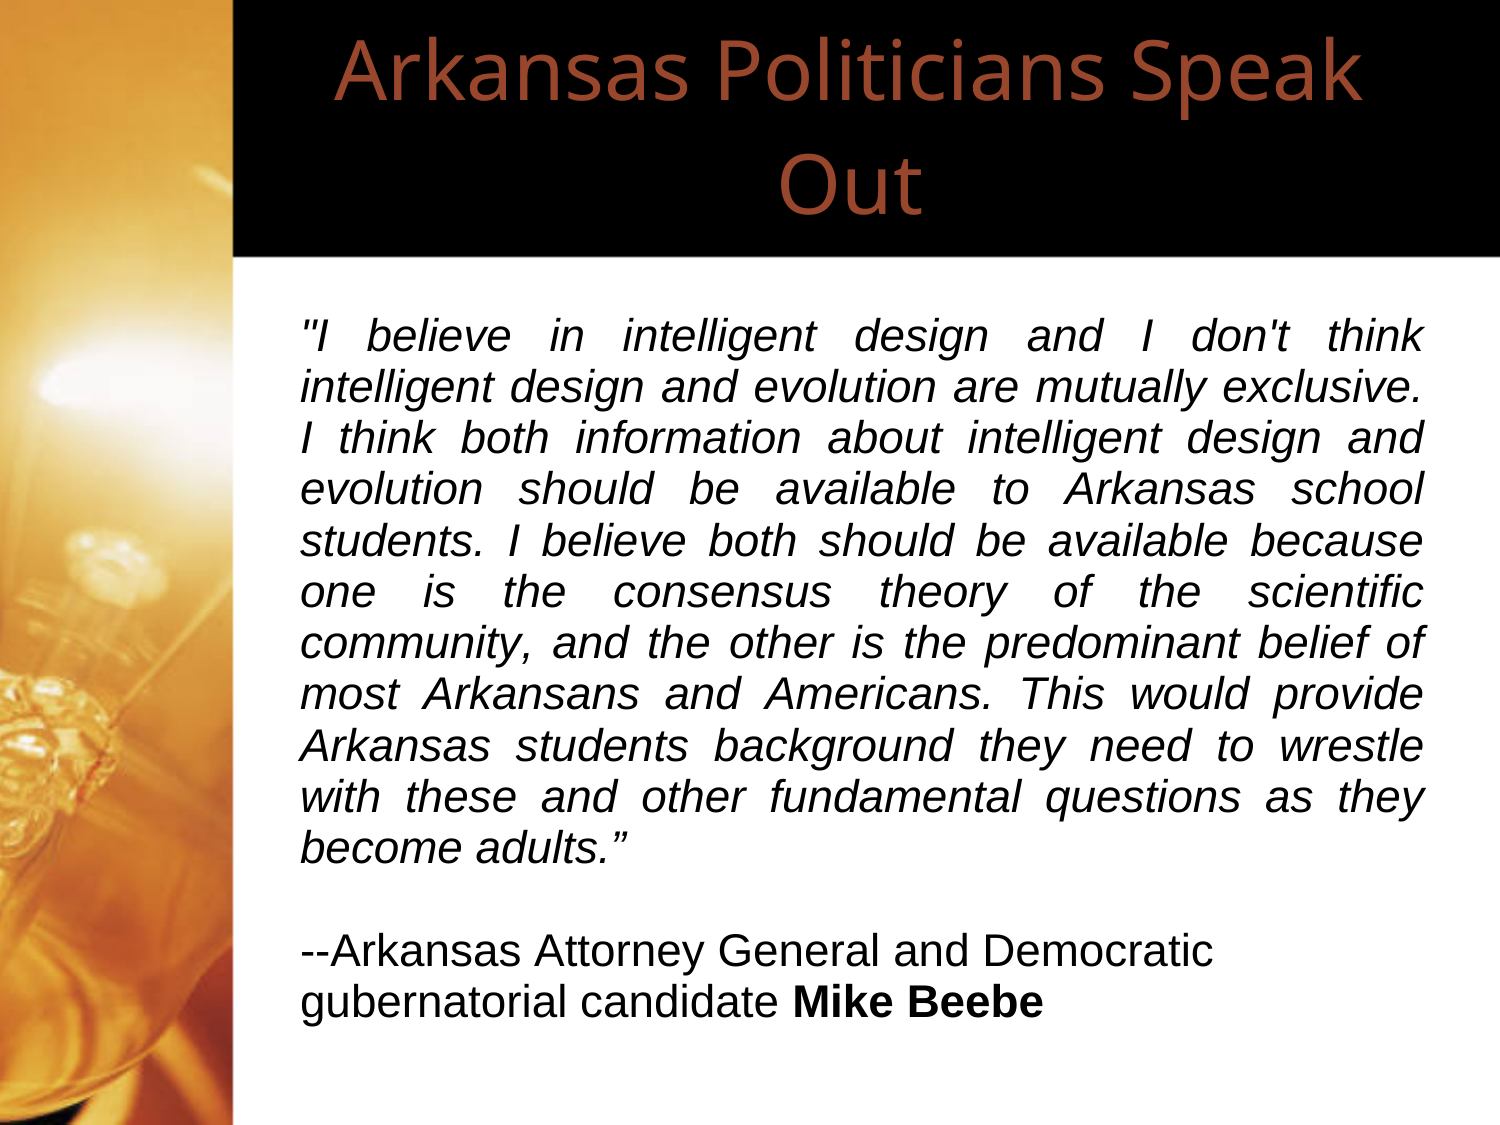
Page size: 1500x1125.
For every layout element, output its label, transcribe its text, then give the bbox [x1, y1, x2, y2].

picture [0, 0, 1500, 1125]
subtitle "I believe in intelligent design and I don't think intelligent design and evolution are mutually exclusive. I think both information about intelligent design and evolution should be available to Arkansas school students. I believe both should be available because one is the consensus theory of the scientific community, and the other is the predominant belief of most Arkansans and Americans. This would provide Arkansas students background they need to wrestle with these and other fundamental questions as they become adults.” --Arkansas Attorney General and Democratic gubernatorial candidate Mike Beebe [300, 311, 1426, 1025]
title Arkansas Politicians Speak Out [287, 7, 1413, 243]
